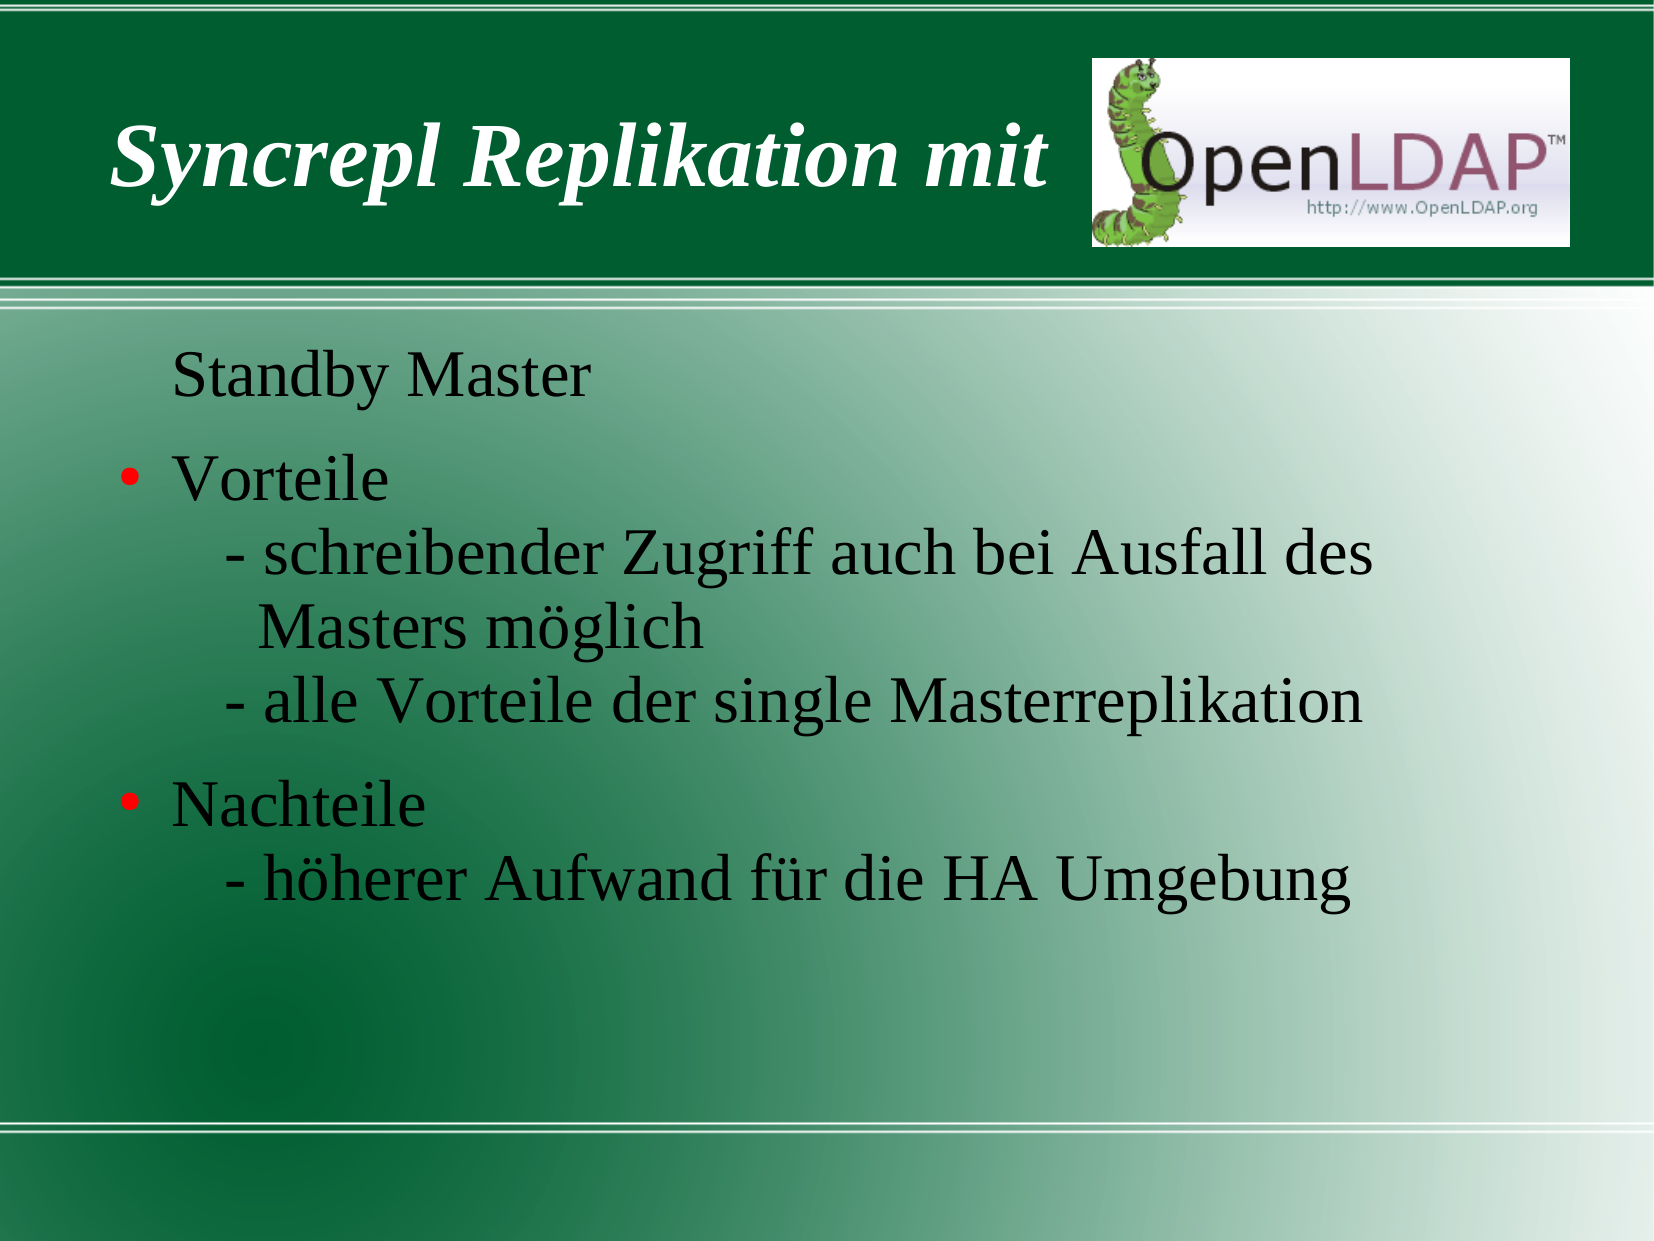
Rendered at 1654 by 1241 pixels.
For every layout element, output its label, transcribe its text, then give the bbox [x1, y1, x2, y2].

title Syncrepl Replikation mit [29, 59, 1152, 252]
picture [0, 0, 1654, 1241]
list Standby Master Vorteile - schreibender Zugriff auch bei Ausfall des Masters möglich - alle Vorteile der single Masterreplikation Nachteile - höherer Aufwand für die HA Umgebung [82, 337, 1571, 1037]
